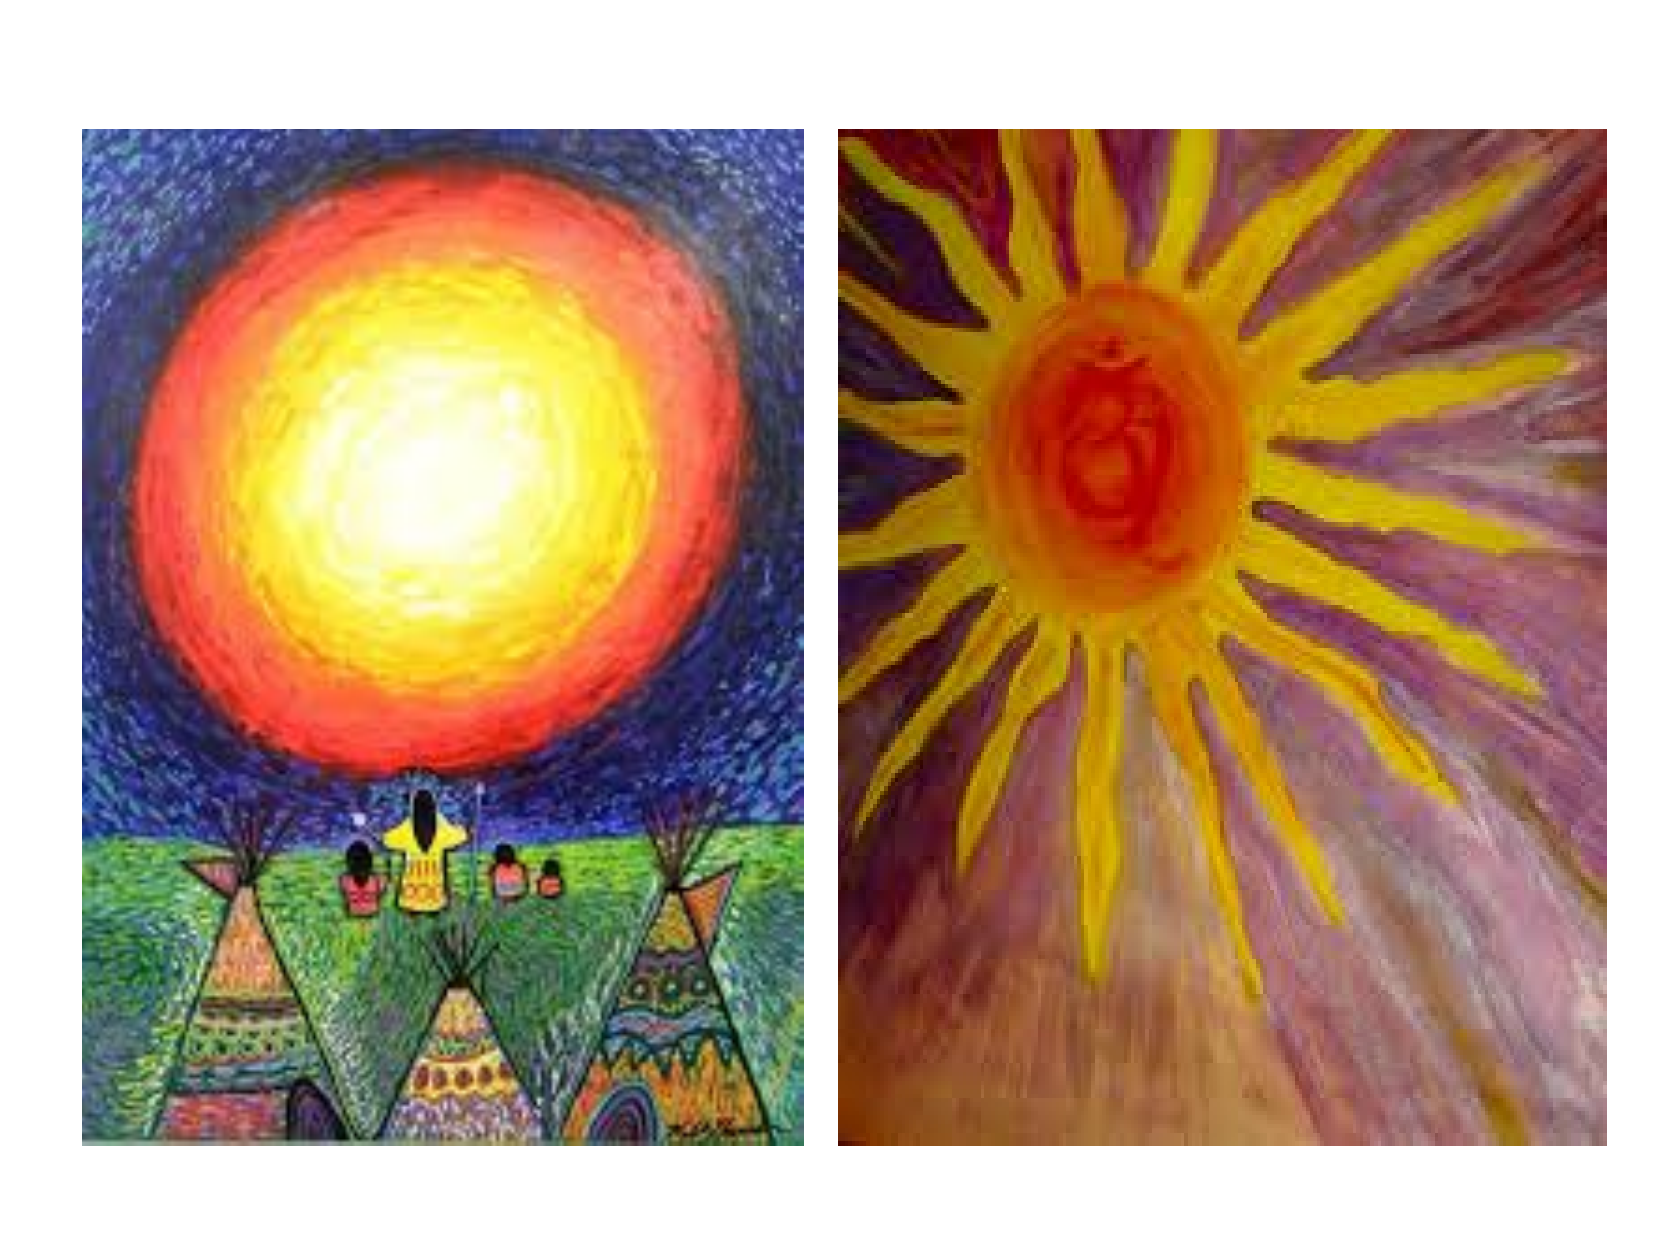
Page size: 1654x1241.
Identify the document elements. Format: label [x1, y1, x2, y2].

picture [838, 129, 1607, 1146]
picture [82, 129, 804, 1146]
